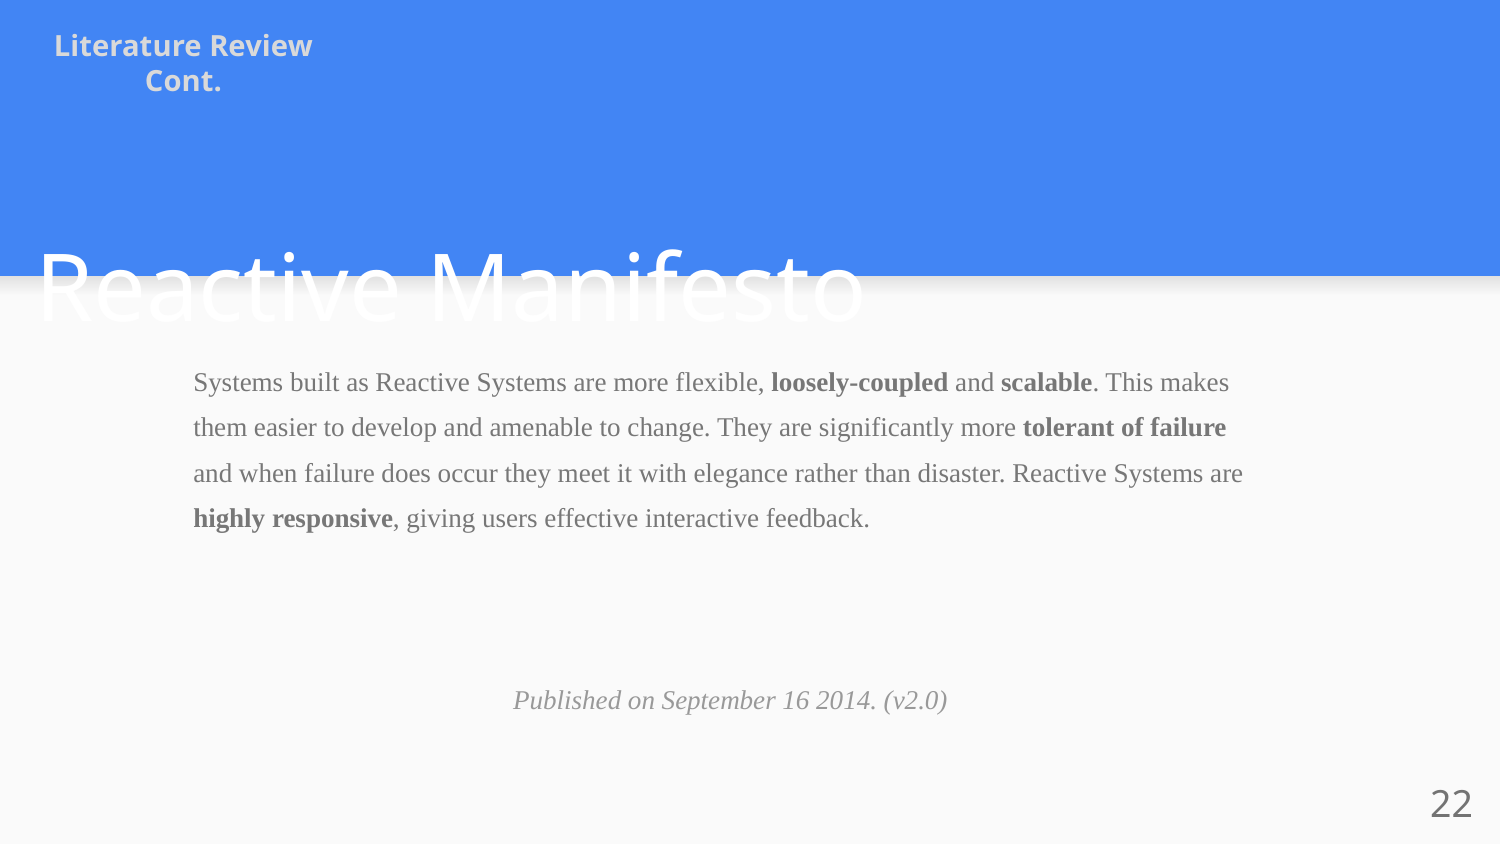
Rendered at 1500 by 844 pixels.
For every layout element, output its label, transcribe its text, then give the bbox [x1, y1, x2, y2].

text_box Literature Review Cont. [8, 12, 359, 93]
text_box Systems built as Reactive Systems are more flexible, loosely-coupled and scalable. This makes them easier to develop and amenable to change. They are significantly more tolerant of failure and when failure does occur they meet it with elegance rather than disaster. Reactive Systems are highly responsive, giving users effective interactive feedback. Published on September 16 2014. (v2.0) [178, 336, 1283, 787]
slide_number 22 [1398, 770, 1489, 835]
title Reactive Manifesto [19, 111, 1369, 356]
